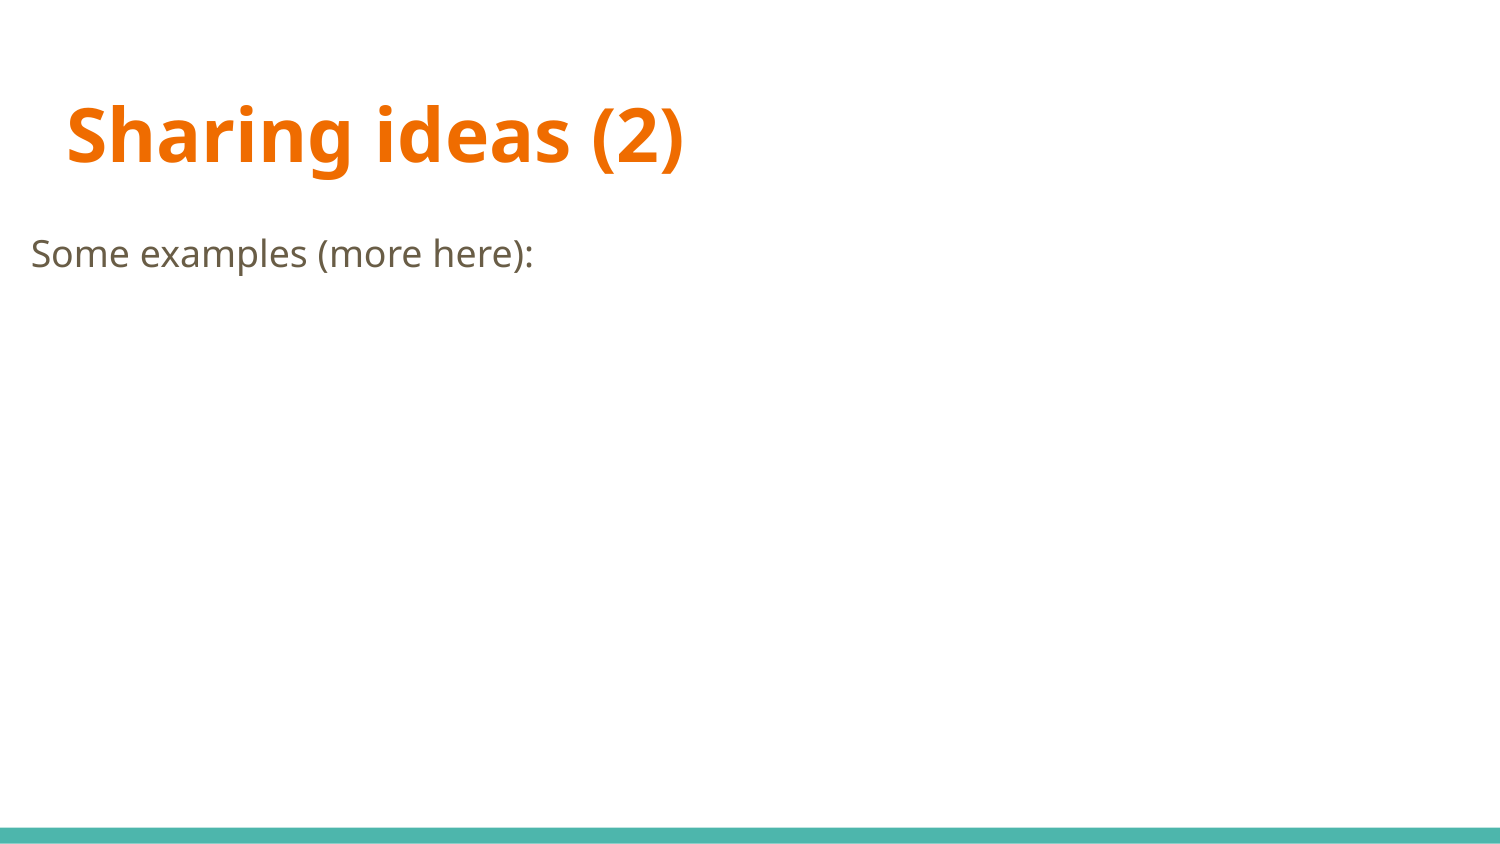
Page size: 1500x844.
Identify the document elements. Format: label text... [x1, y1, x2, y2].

list Some examples (more here): [15, 207, 1500, 713]
title Sharing ideas (2) [51, 72, 1449, 207]
